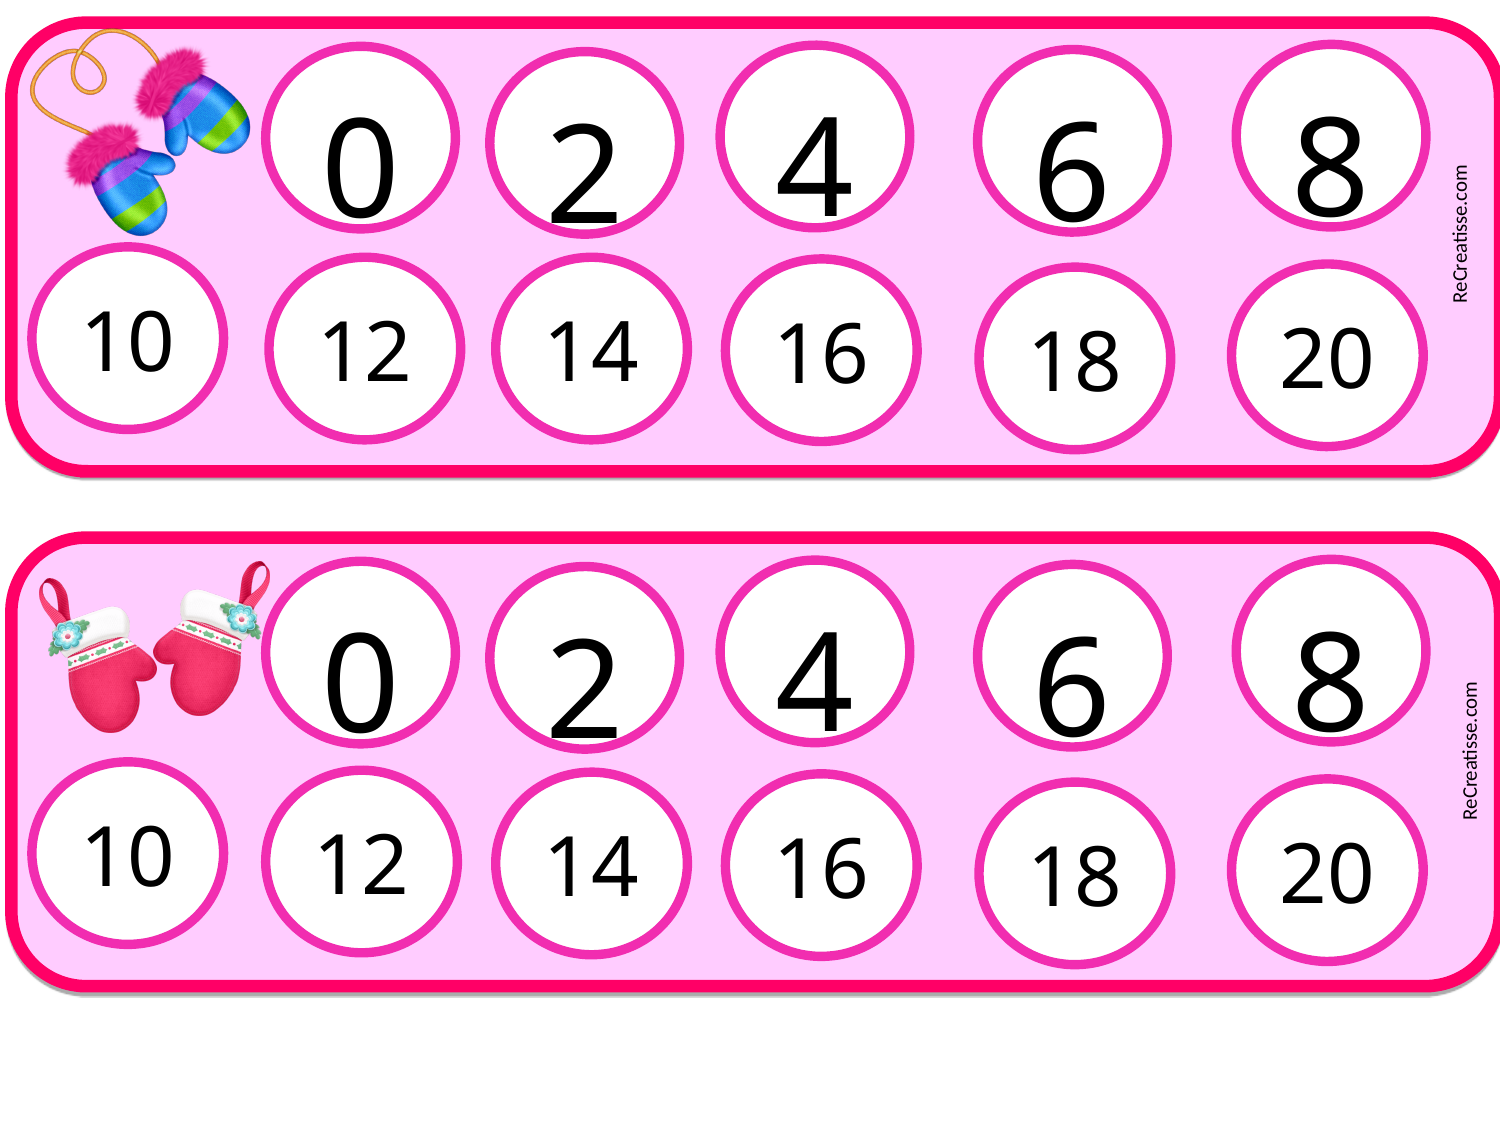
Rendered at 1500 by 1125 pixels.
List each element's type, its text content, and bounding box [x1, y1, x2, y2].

text_box 18 [979, 267, 1171, 450]
text_box 16 [725, 258, 918, 442]
text_box ReCreatisse.com [1449, 667, 1489, 835]
text_box 16 [725, 773, 918, 957]
text_box 6 [977, 49, 1168, 233]
text_box 20 [1231, 263, 1424, 447]
text_box 10 [31, 761, 224, 945]
text_box 4 [720, 560, 910, 743]
text_box 2 [489, 566, 680, 750]
text_box 2 [489, 51, 680, 235]
text_box 6 [977, 564, 1168, 747]
text_box 12 [265, 770, 458, 953]
picture [39, 561, 270, 733]
text_box 14 [495, 257, 688, 440]
text_box 10 [31, 248, 224, 430]
text_box [11, 537, 1500, 987]
picture [0, 0, 285, 265]
text_box 20 [1231, 778, 1424, 962]
text_box 12 [268, 257, 461, 440]
text_box 8 [1236, 44, 1426, 227]
text_box 8 [1236, 559, 1426, 742]
text_box 0 [270, 561, 456, 744]
text_box 14 [495, 772, 688, 955]
text_box [13, 22, 79, 80]
text_box 18 [979, 782, 1171, 965]
text_box 0 [266, 46, 456, 229]
text_box 4 [720, 45, 910, 228]
text_box [11, 22, 1500, 472]
text_box ReCreatisse.com [1439, 150, 1479, 318]
